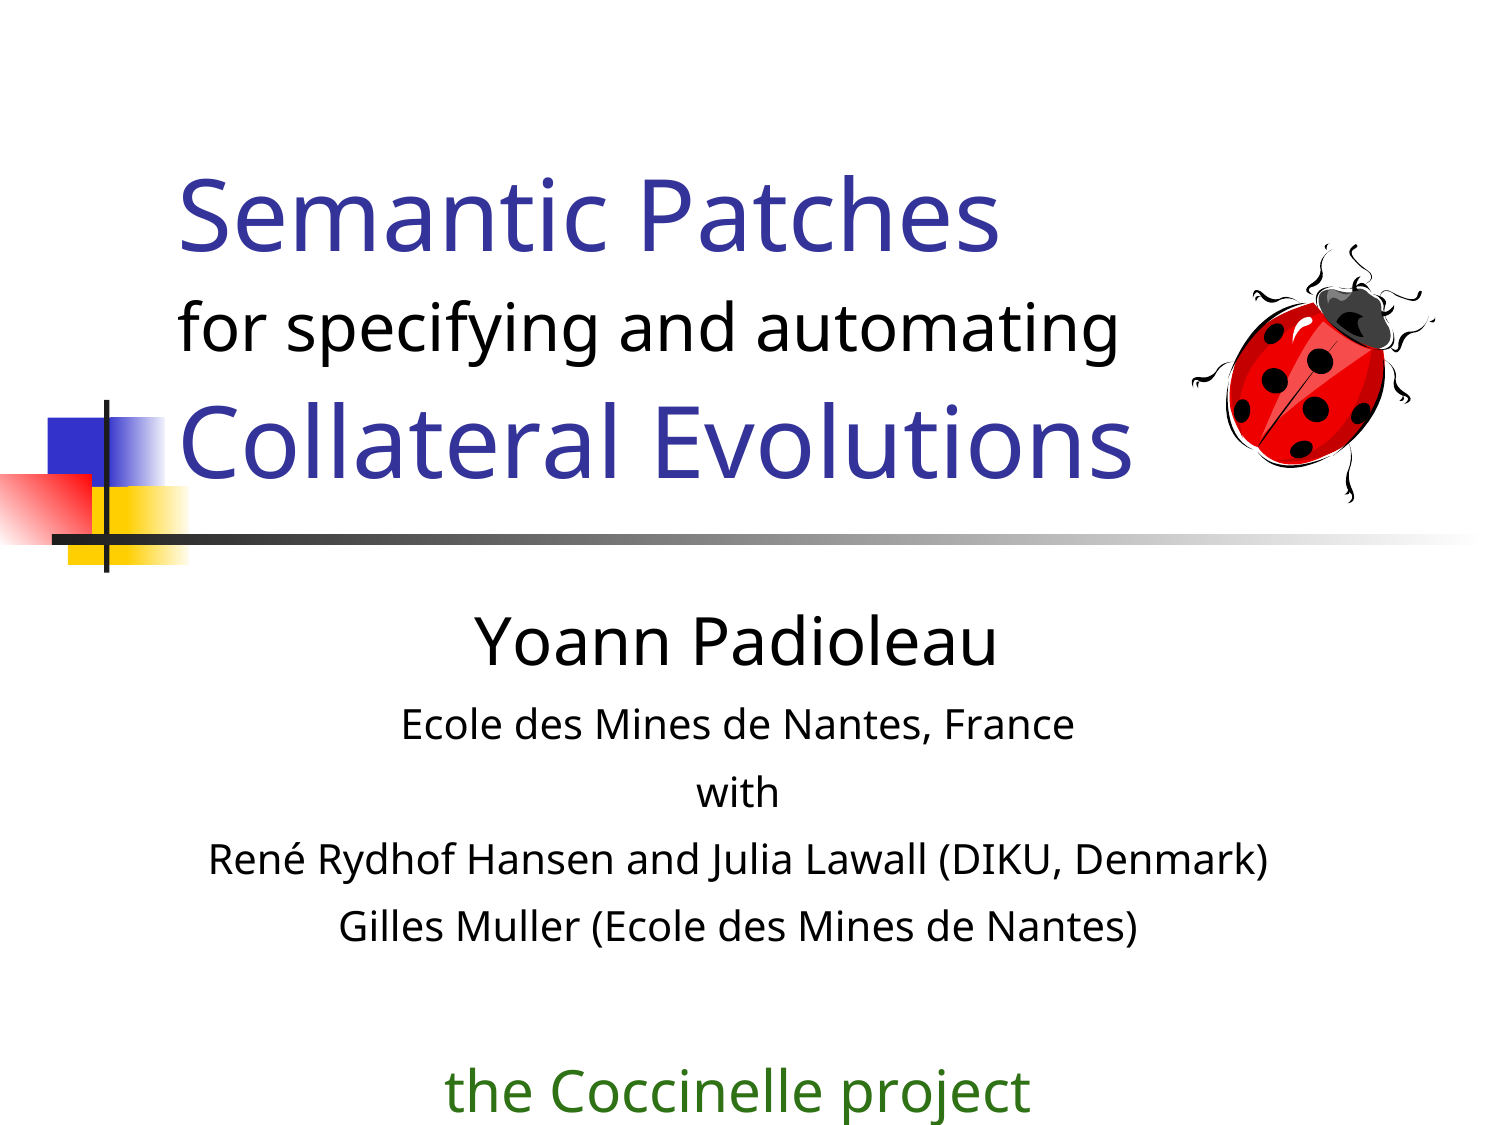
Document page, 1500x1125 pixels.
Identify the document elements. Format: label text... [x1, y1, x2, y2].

title Semantic Patches for specifying and automating Collateral Evolutions [162, 189, 1471, 516]
subtitle Yoann Padioleau Ecole des Mines de Nantes, France with René Rydhof Hansen and Julia Lawall (DIKU, Denmark) Gilles Muller (Ecole des Mines de Nantes) the Coccinelle project [41, 586, 1436, 1125]
picture [1187, 243, 1437, 504]
